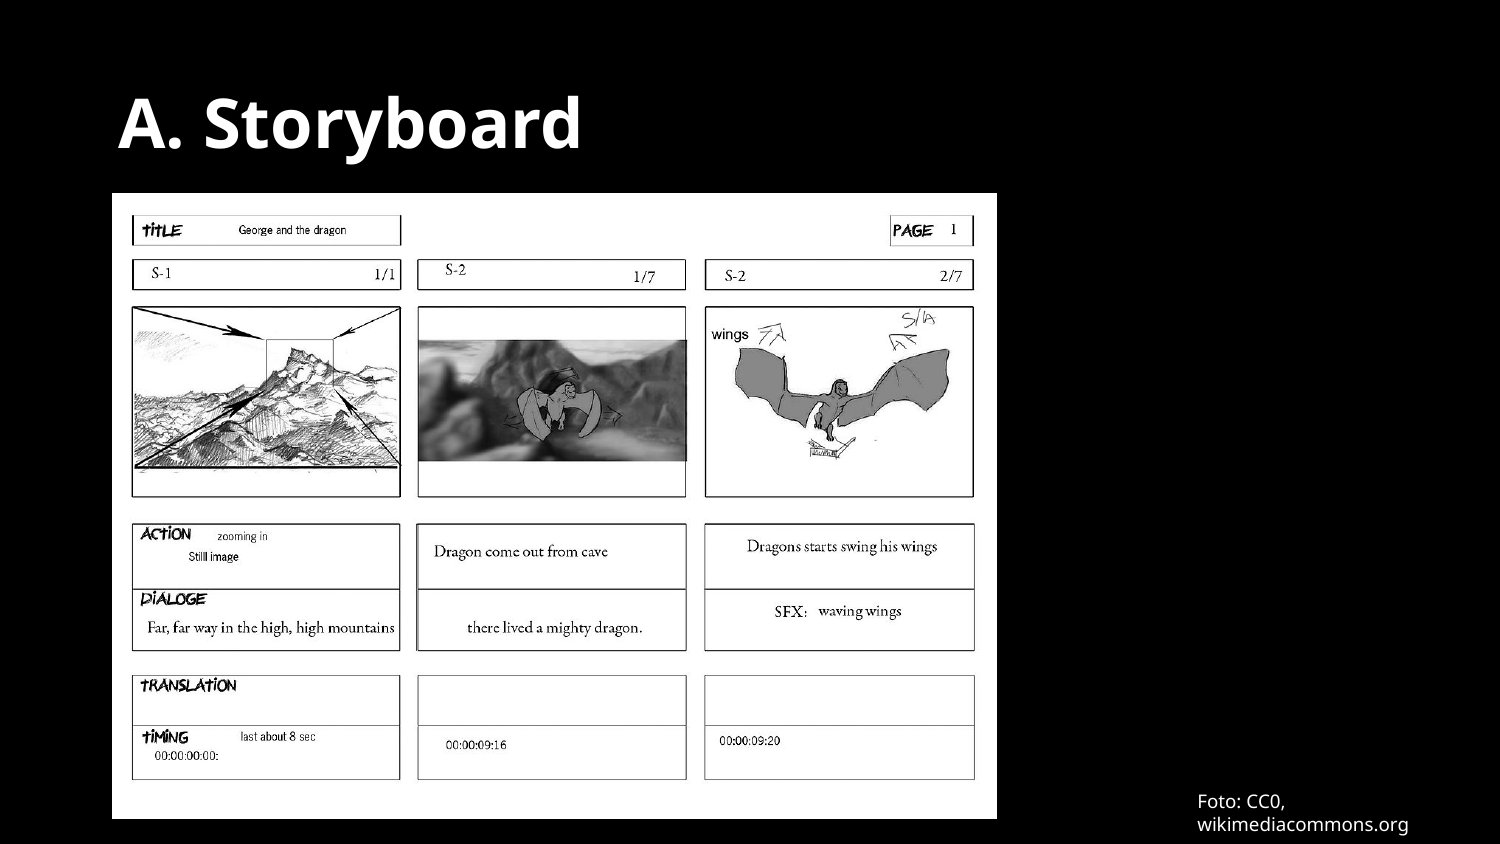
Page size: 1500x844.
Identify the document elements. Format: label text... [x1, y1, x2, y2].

title A. Storyboard [103, 44, 1397, 209]
text_box Foto: CC0, wikimediacommons.org [1185, 784, 1500, 819]
picture [112, 193, 997, 819]
